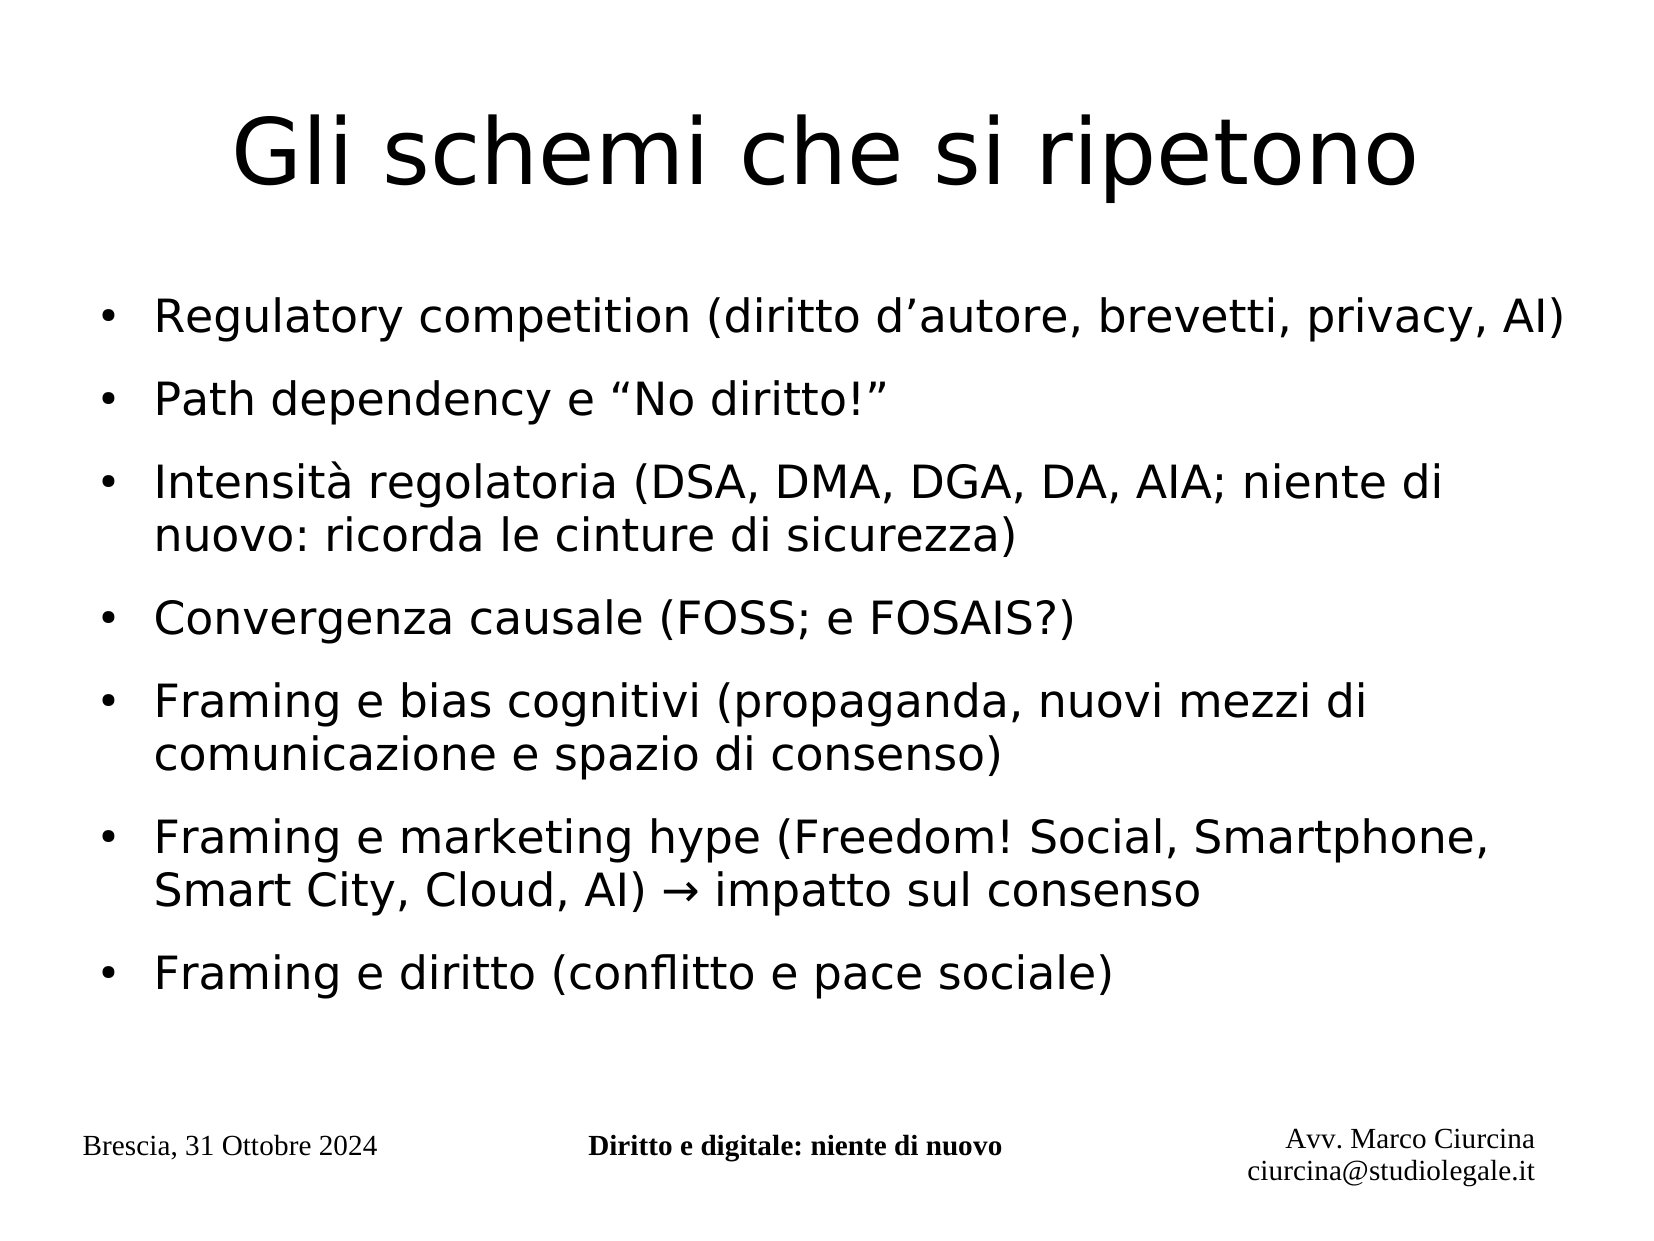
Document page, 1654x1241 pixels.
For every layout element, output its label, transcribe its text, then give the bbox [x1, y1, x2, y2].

list Regulatory competition (diritto d’autore, brevetti, privacy, AI) Path dependency e “No diritto!” Intensità regolatoria (DSA, DMA, DGA, DA, AIA; niente di nuovo: ricorda le cinture di sicurezza) Convergenza causale (FOSS; e FOSAIS?) Framing e bias cognitivi (propaganda, nuovi mezzi di comunicazione e spazio di consenso) Framing e marketing hype (Freedom! Social, Smartphone, Smart City, Cloud, AI) → impatto sul consenso Framing e diritto (conflitto e pace sociale) [82, 290, 1571, 1241]
title Gli schemi che si ripetono [82, 49, 1571, 257]
